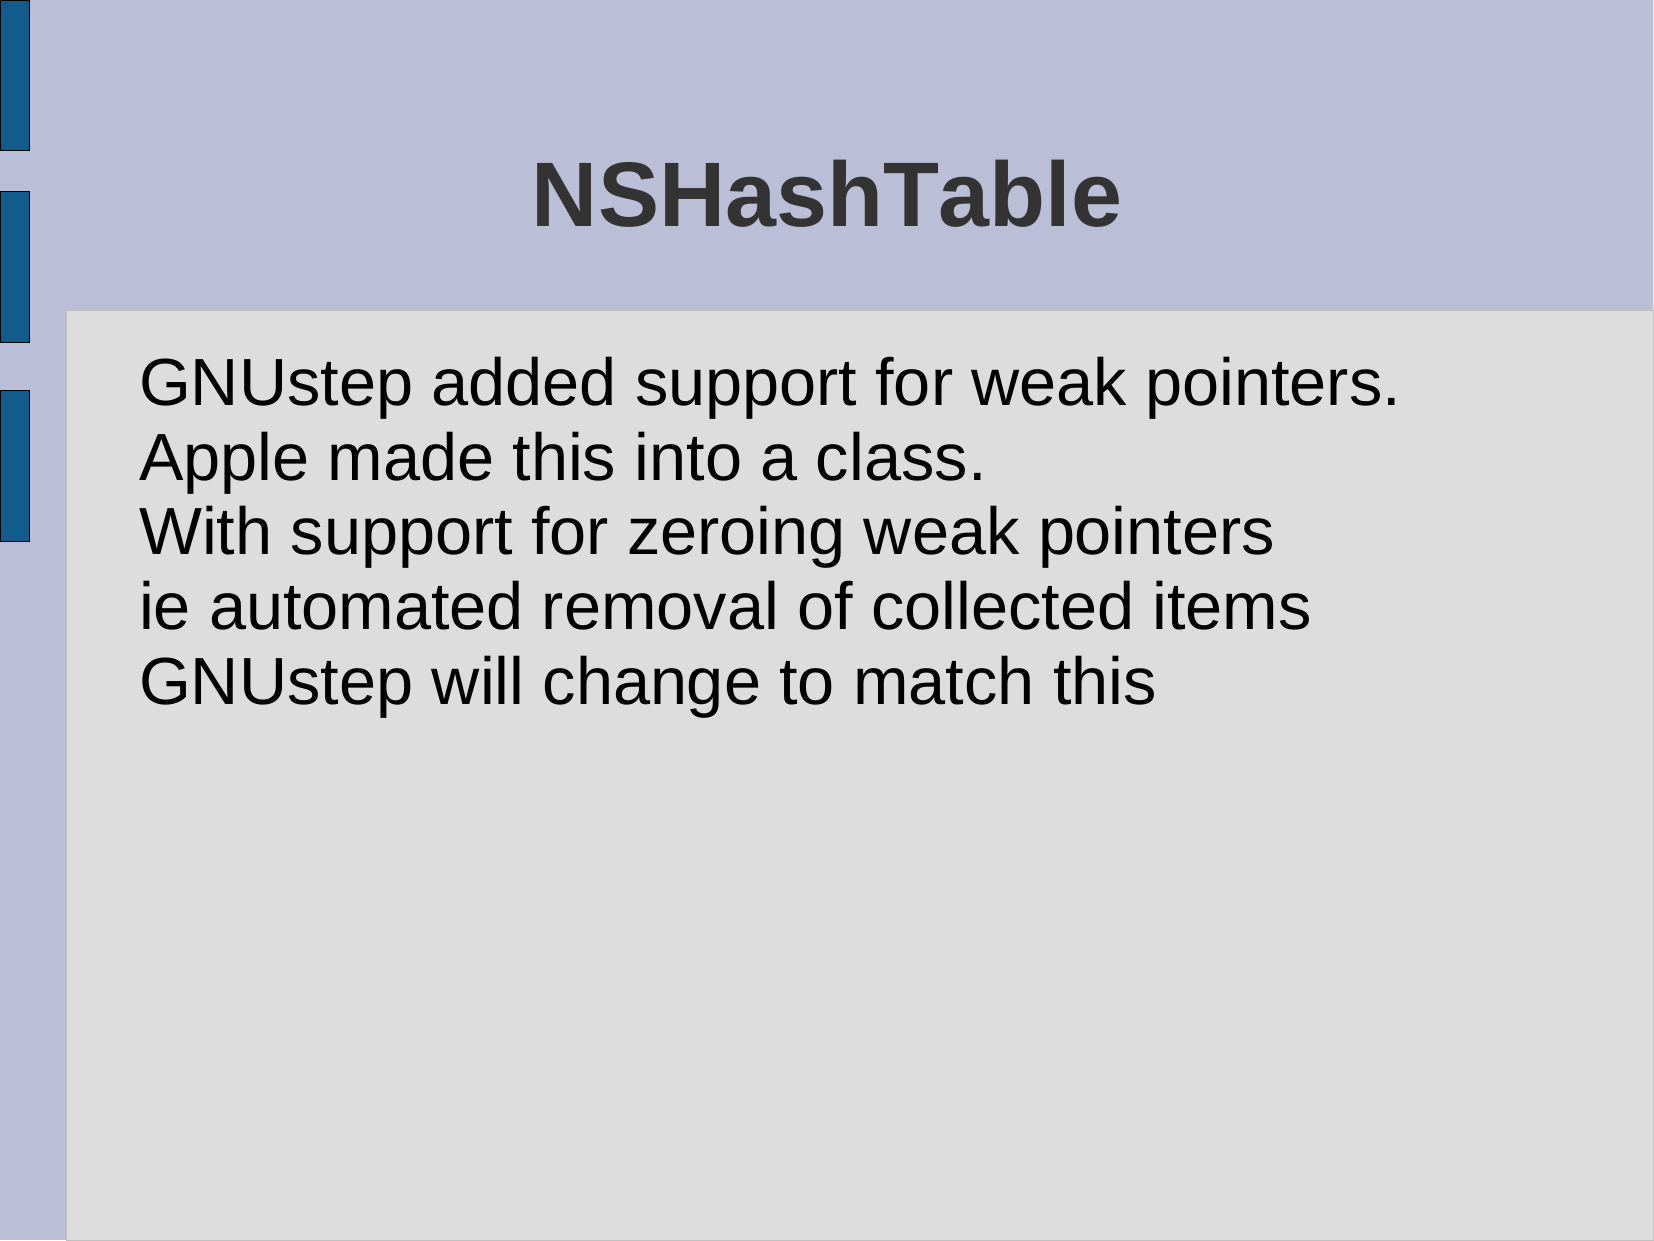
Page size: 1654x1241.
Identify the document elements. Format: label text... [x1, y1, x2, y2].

list GNUstep added support for weak pointers. Apple made this into a class. With support for zeroing weak pointers ie automated removal of collected items GNUstep will change to match this [121, 344, 1534, 1127]
title NSHashTable [121, 91, 1534, 299]
